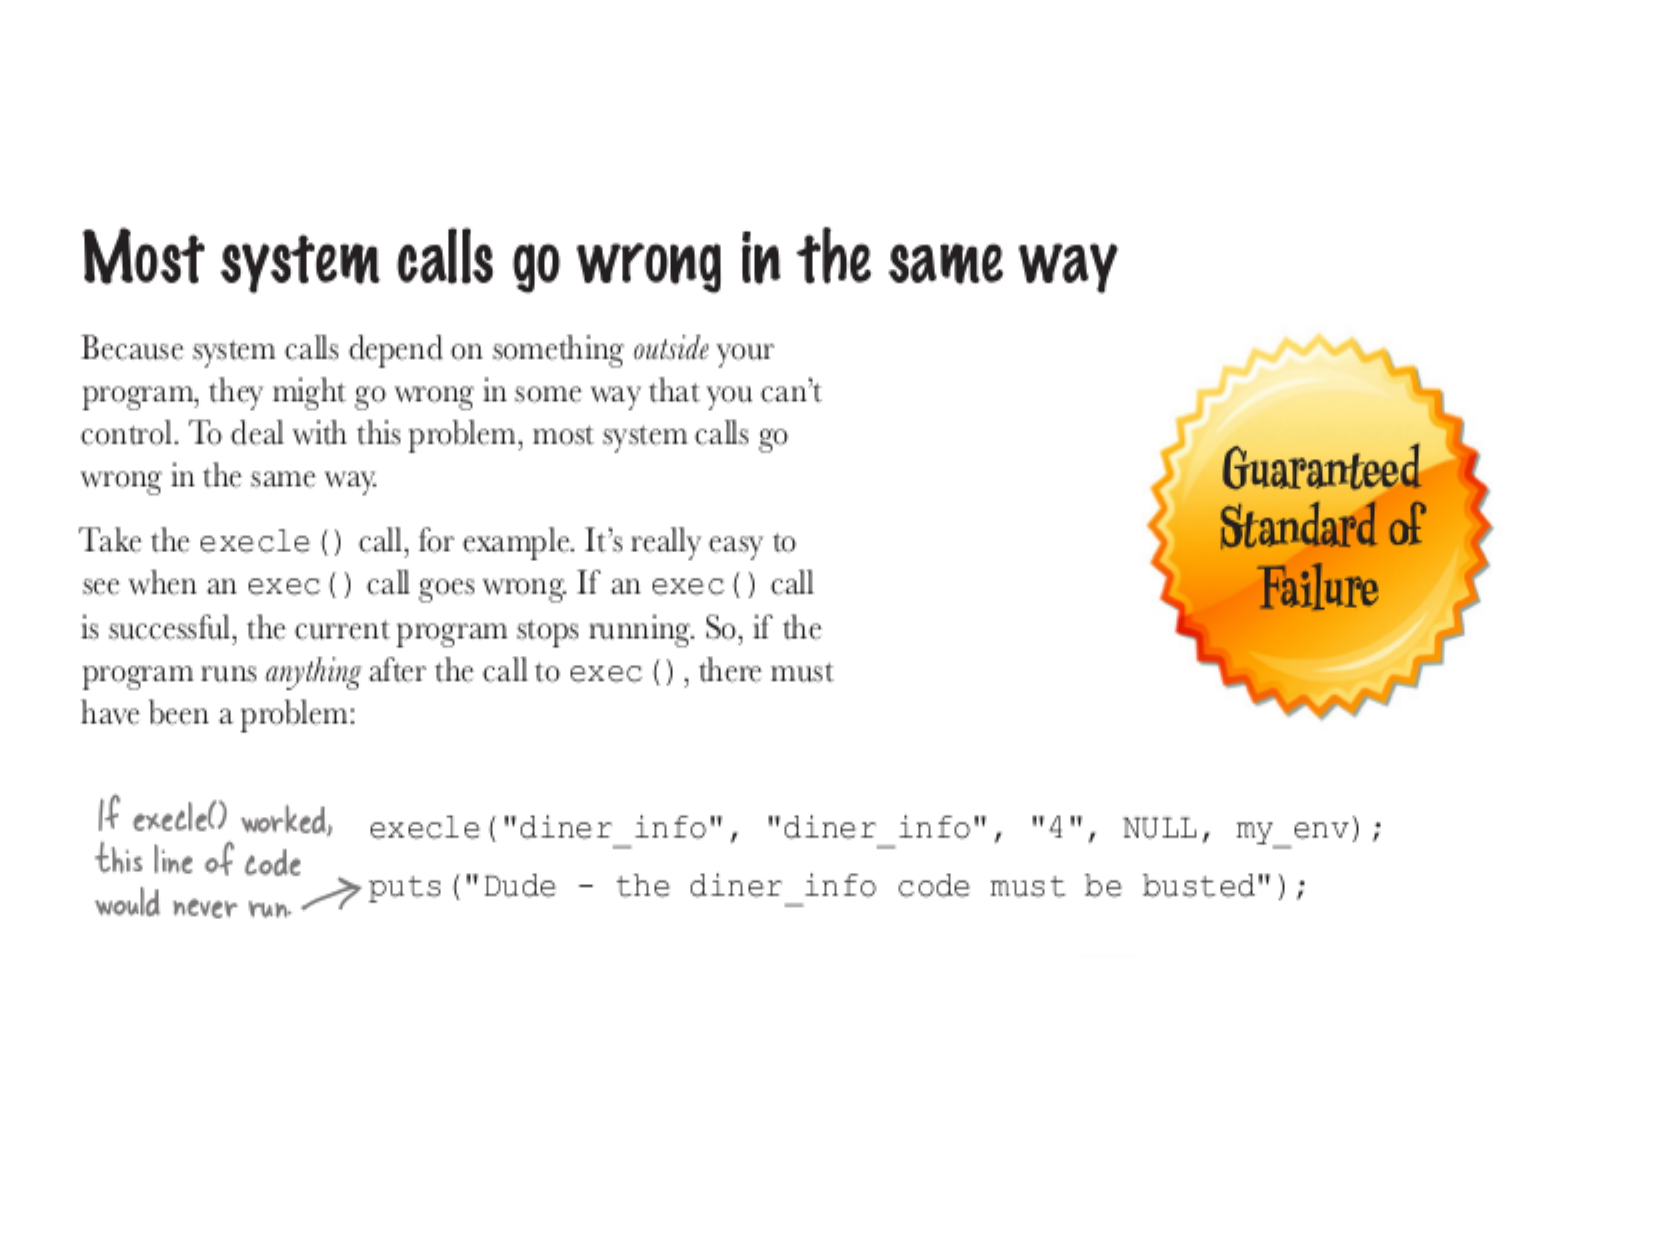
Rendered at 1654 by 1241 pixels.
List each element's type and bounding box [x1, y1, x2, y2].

picture [59, 212, 1607, 957]
